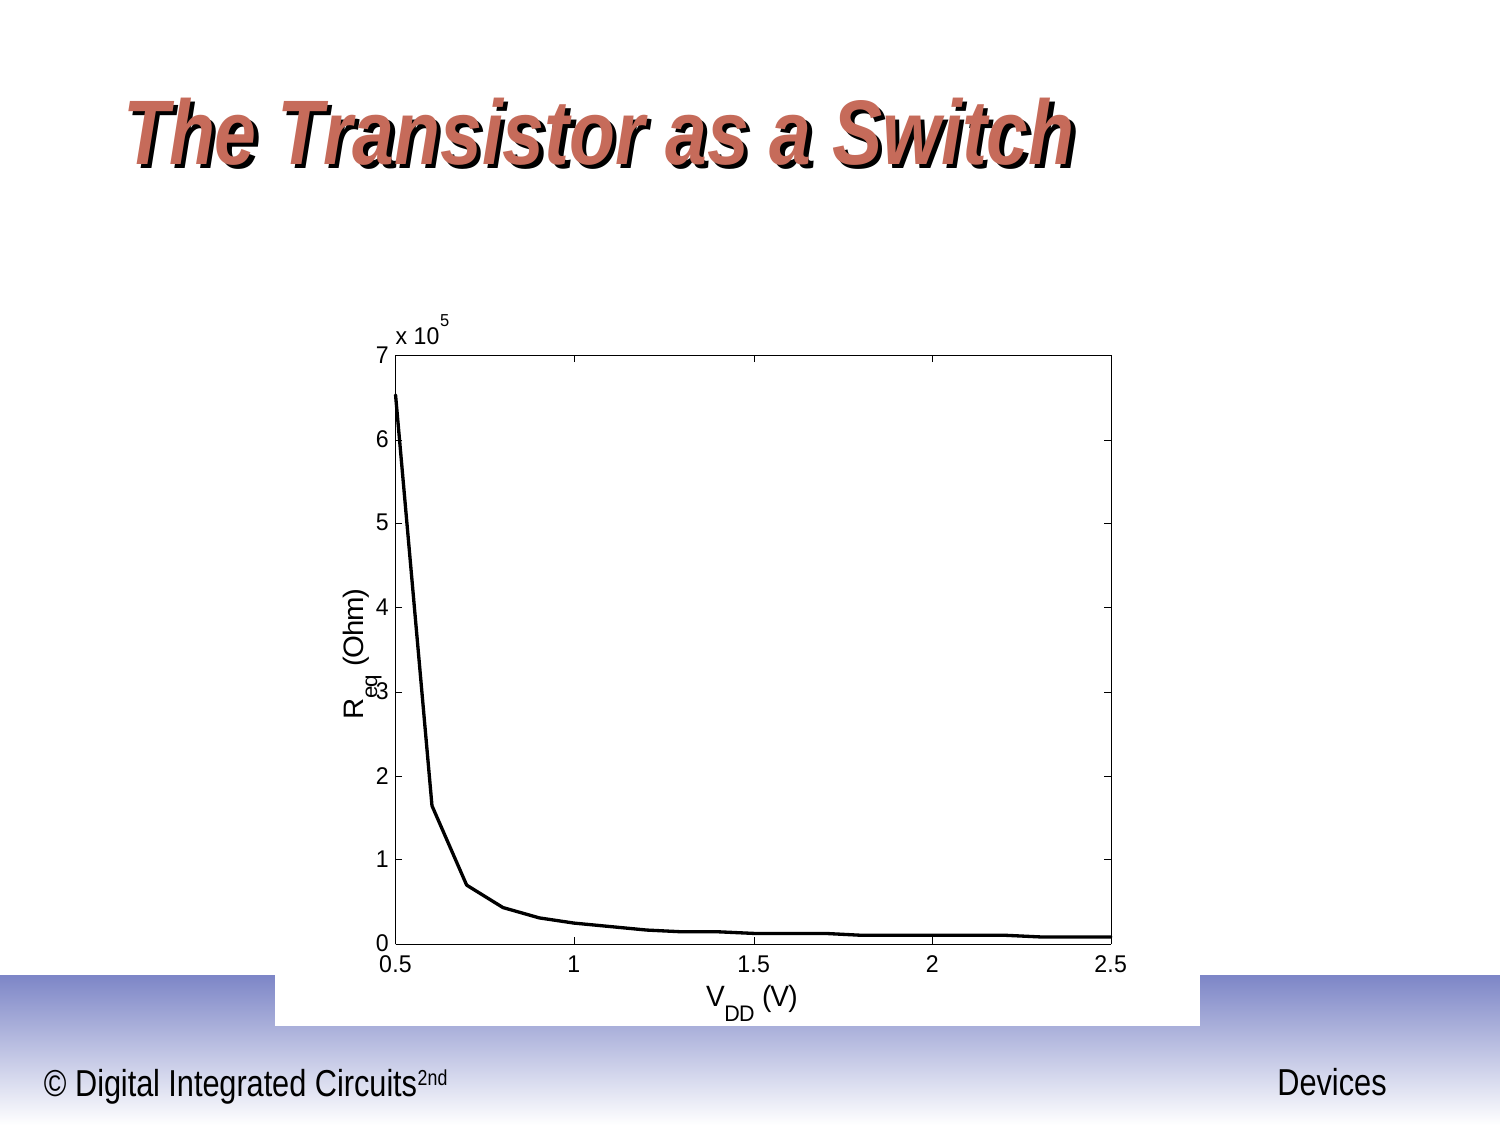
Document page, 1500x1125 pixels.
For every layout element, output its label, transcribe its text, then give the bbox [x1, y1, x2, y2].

picture [275, 299, 1201, 1026]
title The Transistor as a Switch [108, 65, 1384, 190]
